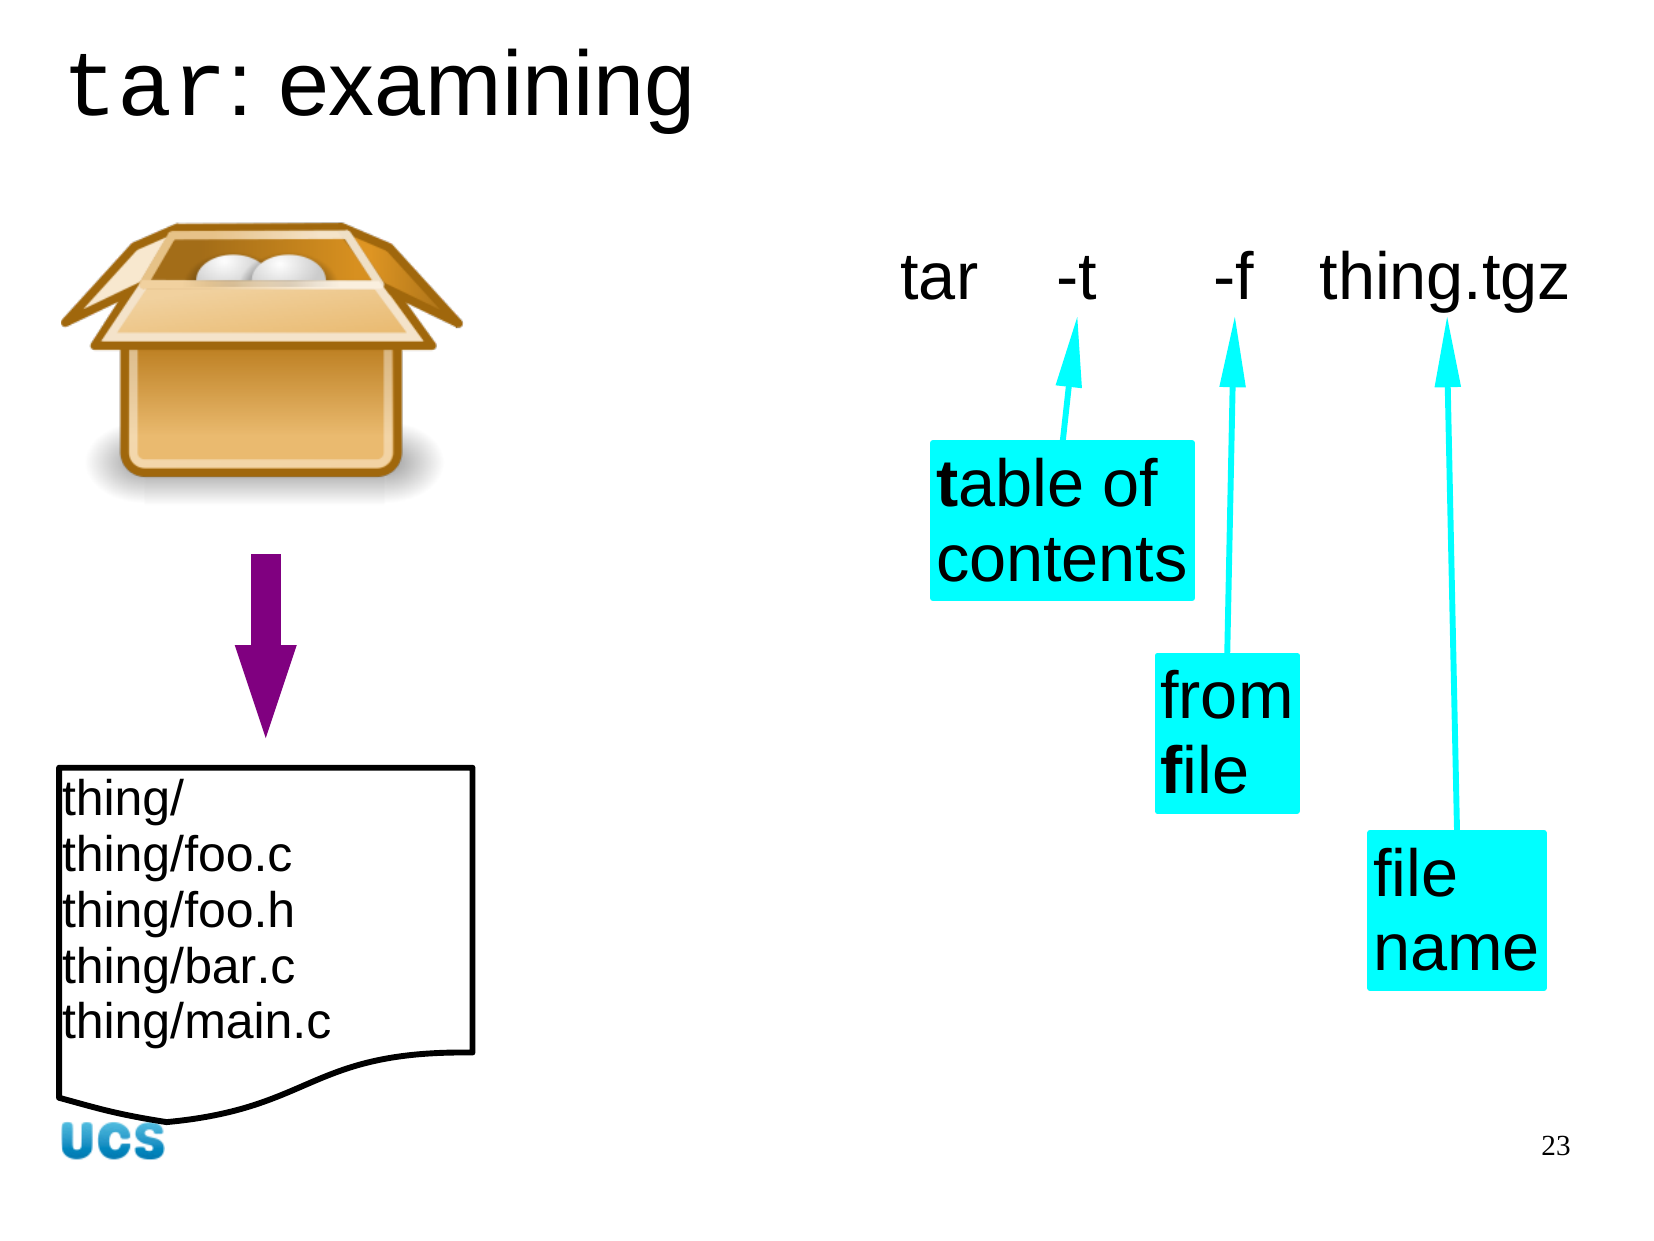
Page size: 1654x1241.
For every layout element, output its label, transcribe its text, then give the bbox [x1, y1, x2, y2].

text_box thing.tgz [1316, 236, 1576, 317]
text_box -f [1210, 236, 1258, 317]
text_box tar [897, 236, 982, 317]
picture [61, 1121, 165, 1161]
text_box from file [1157, 655, 1298, 812]
text_box tar: examining [59, 29, 700, 146]
text_box file name [1370, 832, 1544, 989]
text_box -t [1053, 236, 1100, 317]
text_box table of contents [933, 442, 1193, 599]
picture [61, 145, 471, 555]
text_box thing/ thing/foo.c thing/foo.h thing/bar.c thing/main.c [59, 767, 473, 1123]
